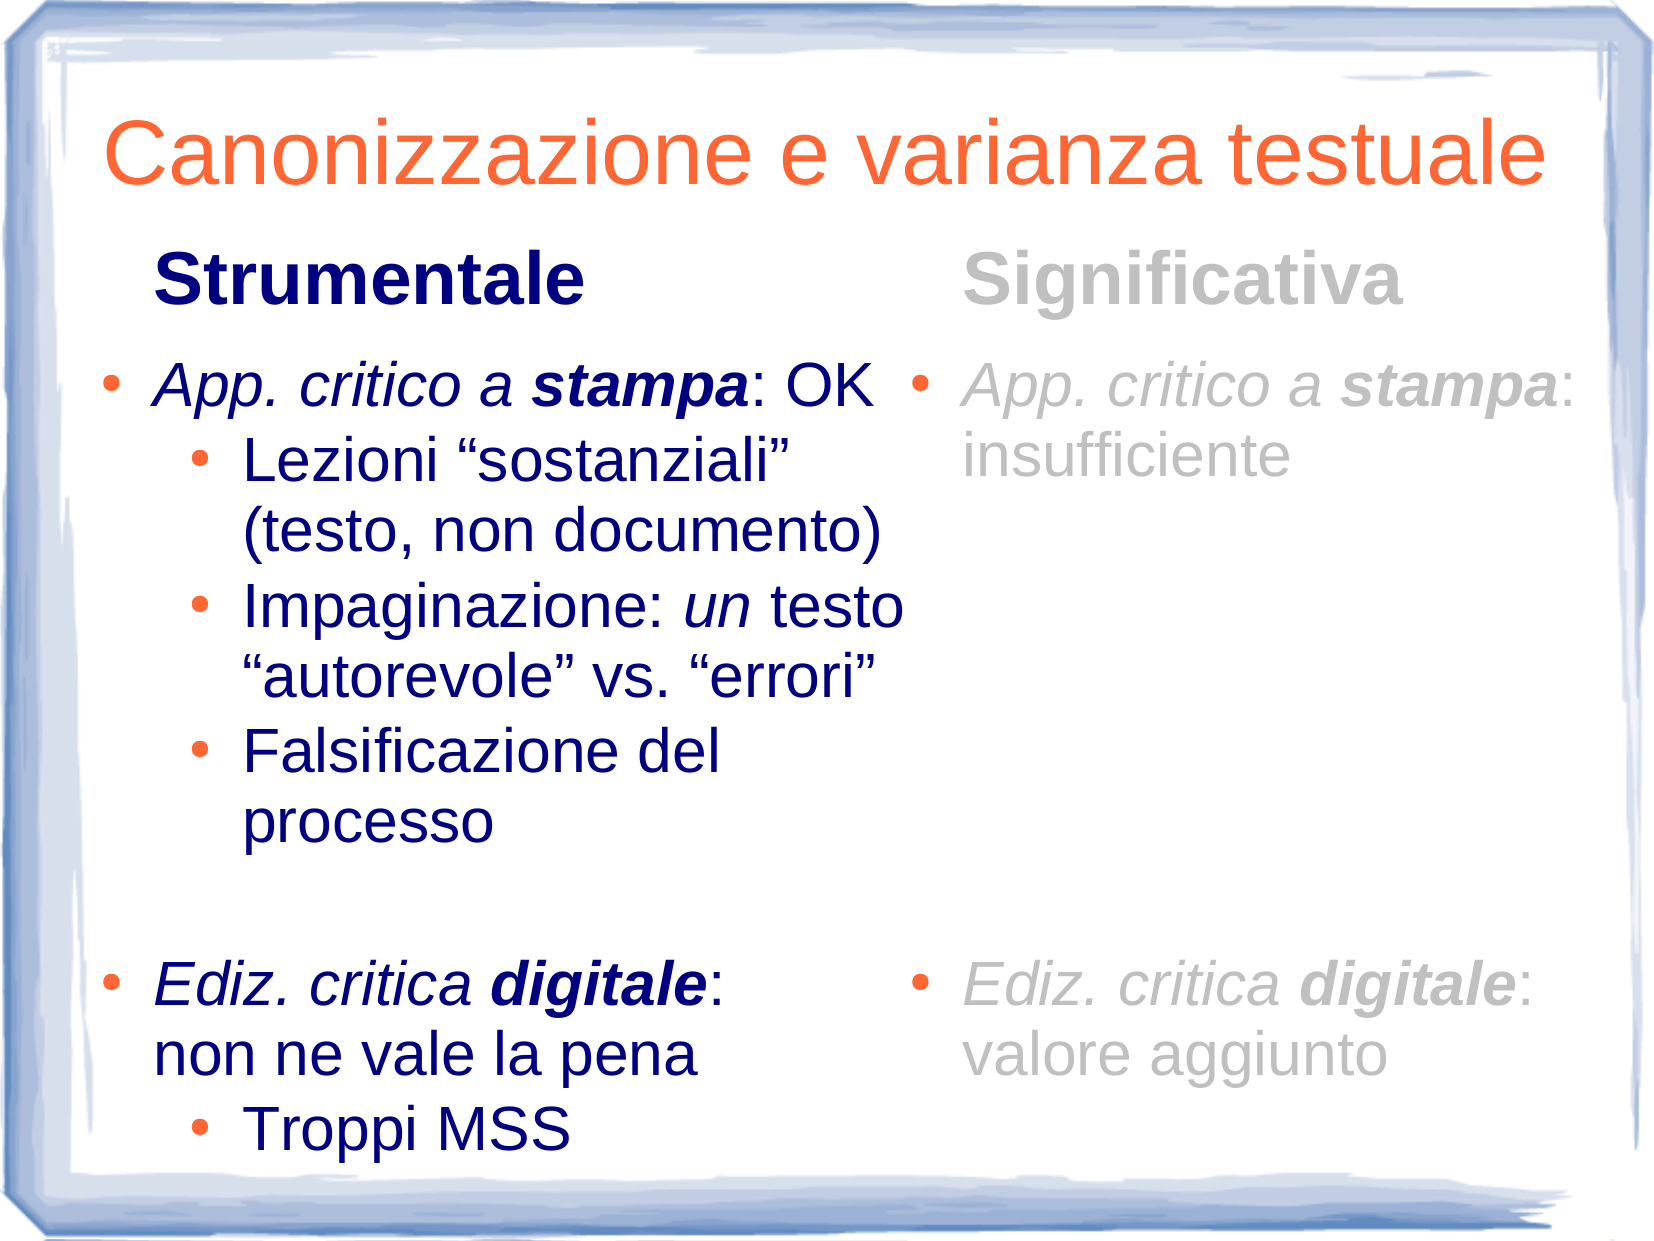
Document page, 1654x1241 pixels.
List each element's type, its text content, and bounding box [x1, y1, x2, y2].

title Canonizzazione e varianza testuale [82, 49, 1571, 236]
picture [0, 0, 1654, 1241]
list Significativa App. critico a stampa: insufficiente Ediz. critica digitale: valore aggiunto [891, 236, 1619, 1089]
list Strumentale App. critico a stampa: OK Lezioni “sostanziali” (testo, non documento) Impaginazione: un testo “autorevole” vs. “errori” Falsificazione del processo Ediz. critica digitale: non ne vale la pena Troppi MSS [82, 236, 957, 1165]
